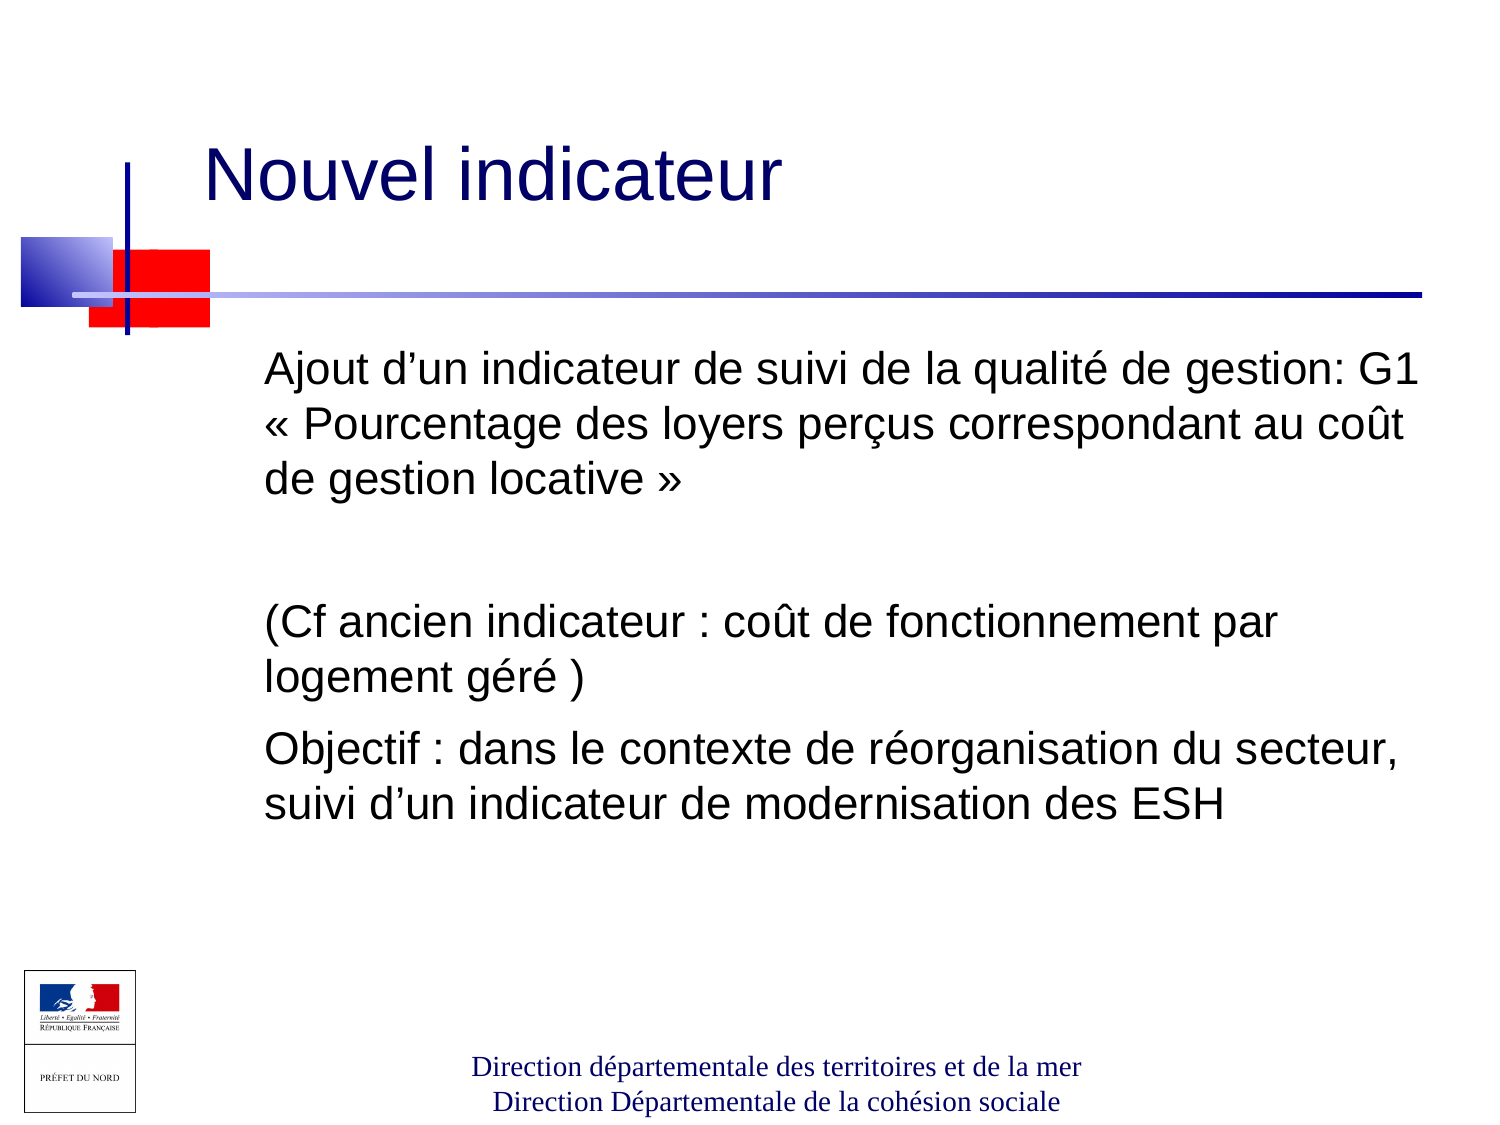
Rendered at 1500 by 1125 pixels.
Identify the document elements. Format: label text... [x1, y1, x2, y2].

list Ajout d’un indicateur de suivi de la qualité de gestion: G1 « Pourcentage des loyers perçus correspondant au coût de gestion locative » (Cf ancien indicateur : coût de fonctionnement par logement géré ) Objectif : dans le contexte de réorganisation du secteur, suivi d’un indicateur de modernisation des ESH [193, 331, 1469, 999]
title Nouvel indicateur [188, 53, 1467, 289]
picture [24, 970, 136, 1113]
